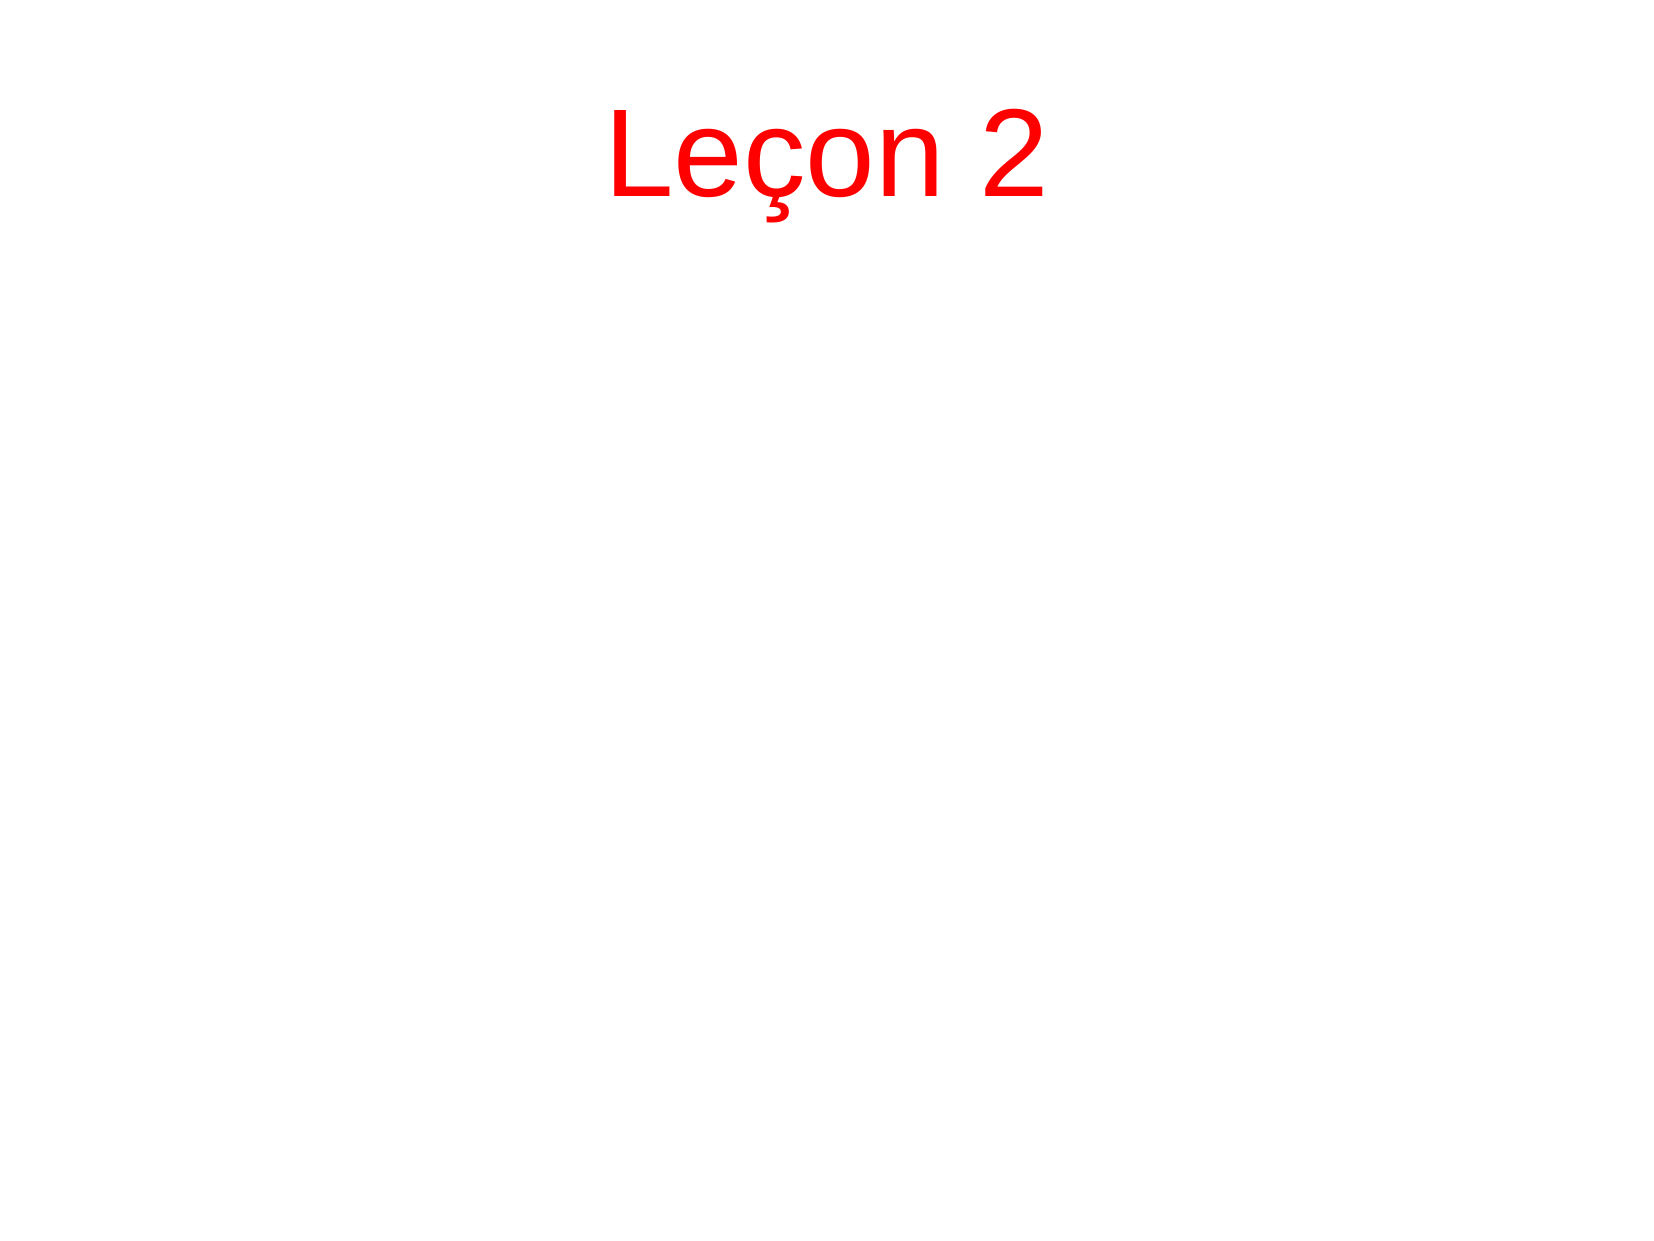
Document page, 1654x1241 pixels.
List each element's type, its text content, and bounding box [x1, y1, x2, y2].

title Leçon 2 [82, 49, 1571, 257]
